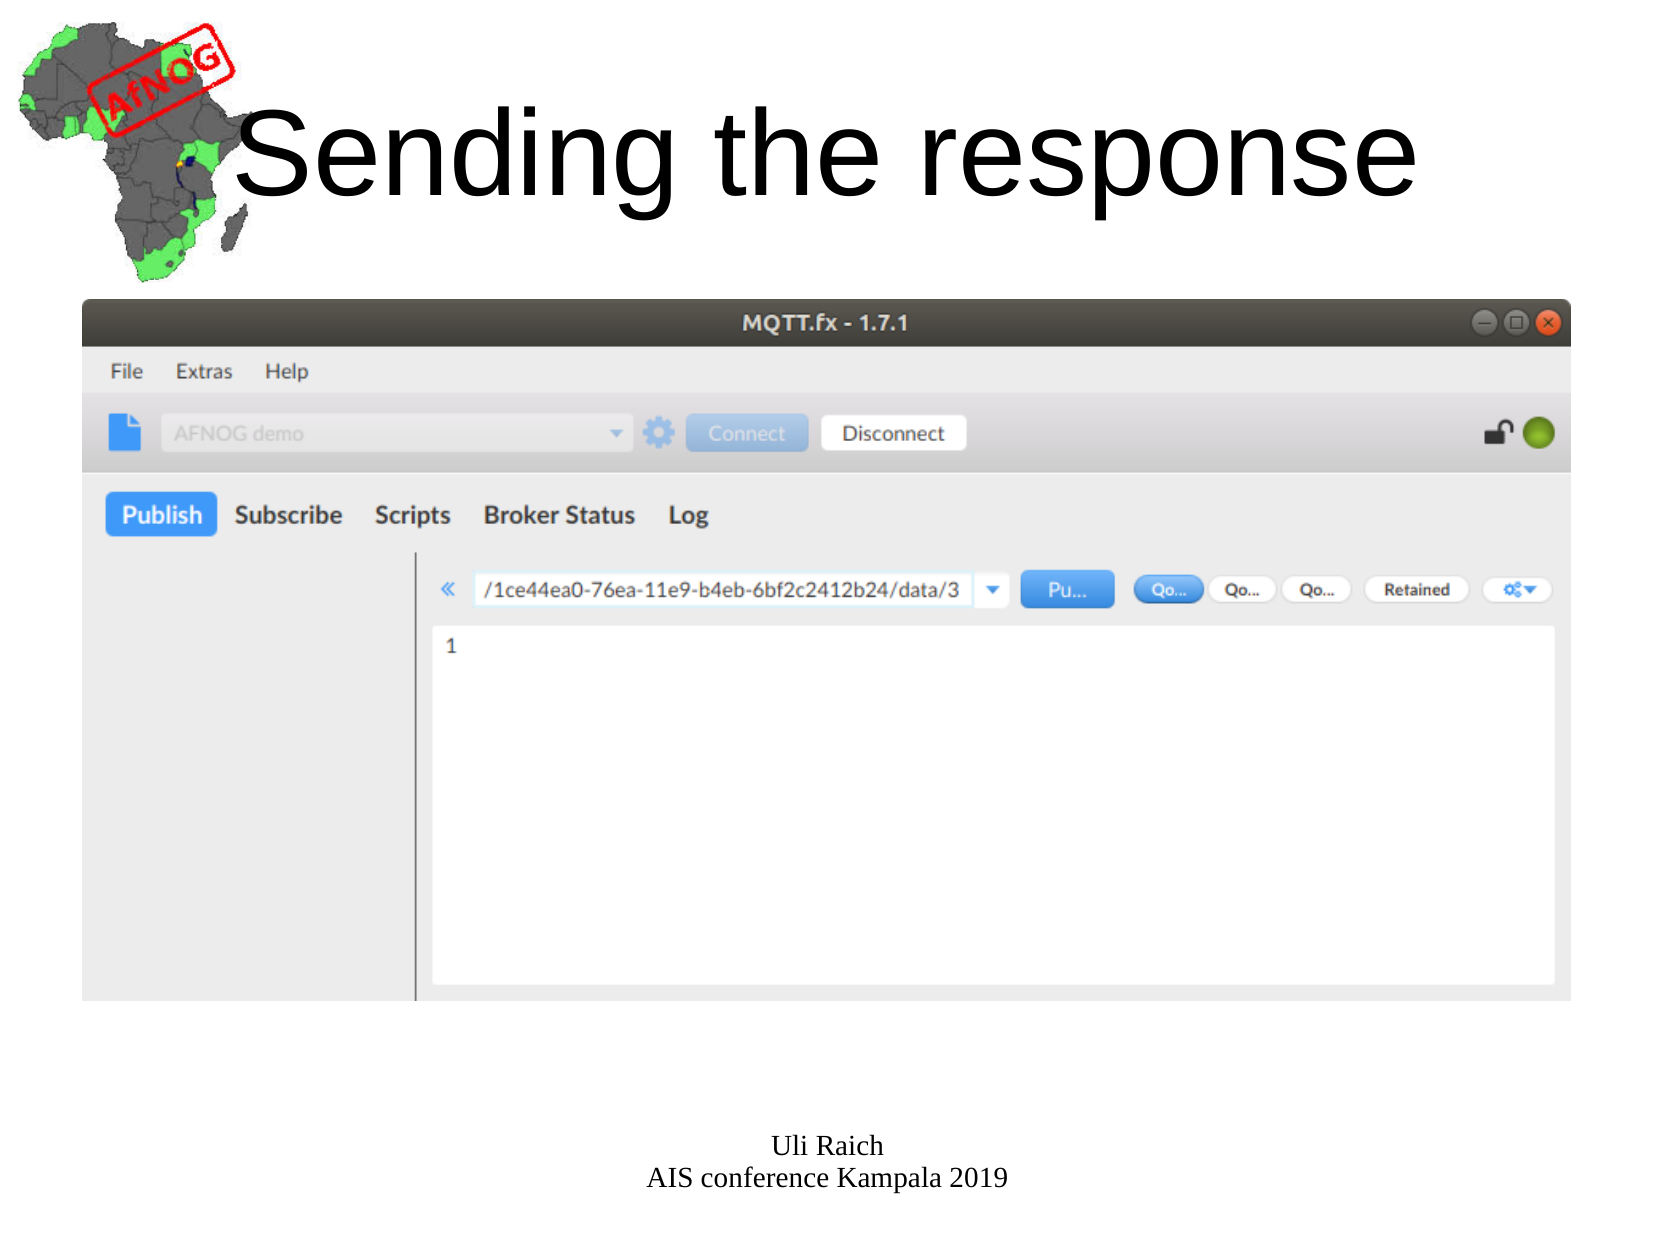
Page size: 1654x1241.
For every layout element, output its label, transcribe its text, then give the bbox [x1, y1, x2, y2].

title Sending the response [82, 49, 1571, 257]
picture [9, 0, 259, 291]
picture [82, 299, 1571, 1001]
